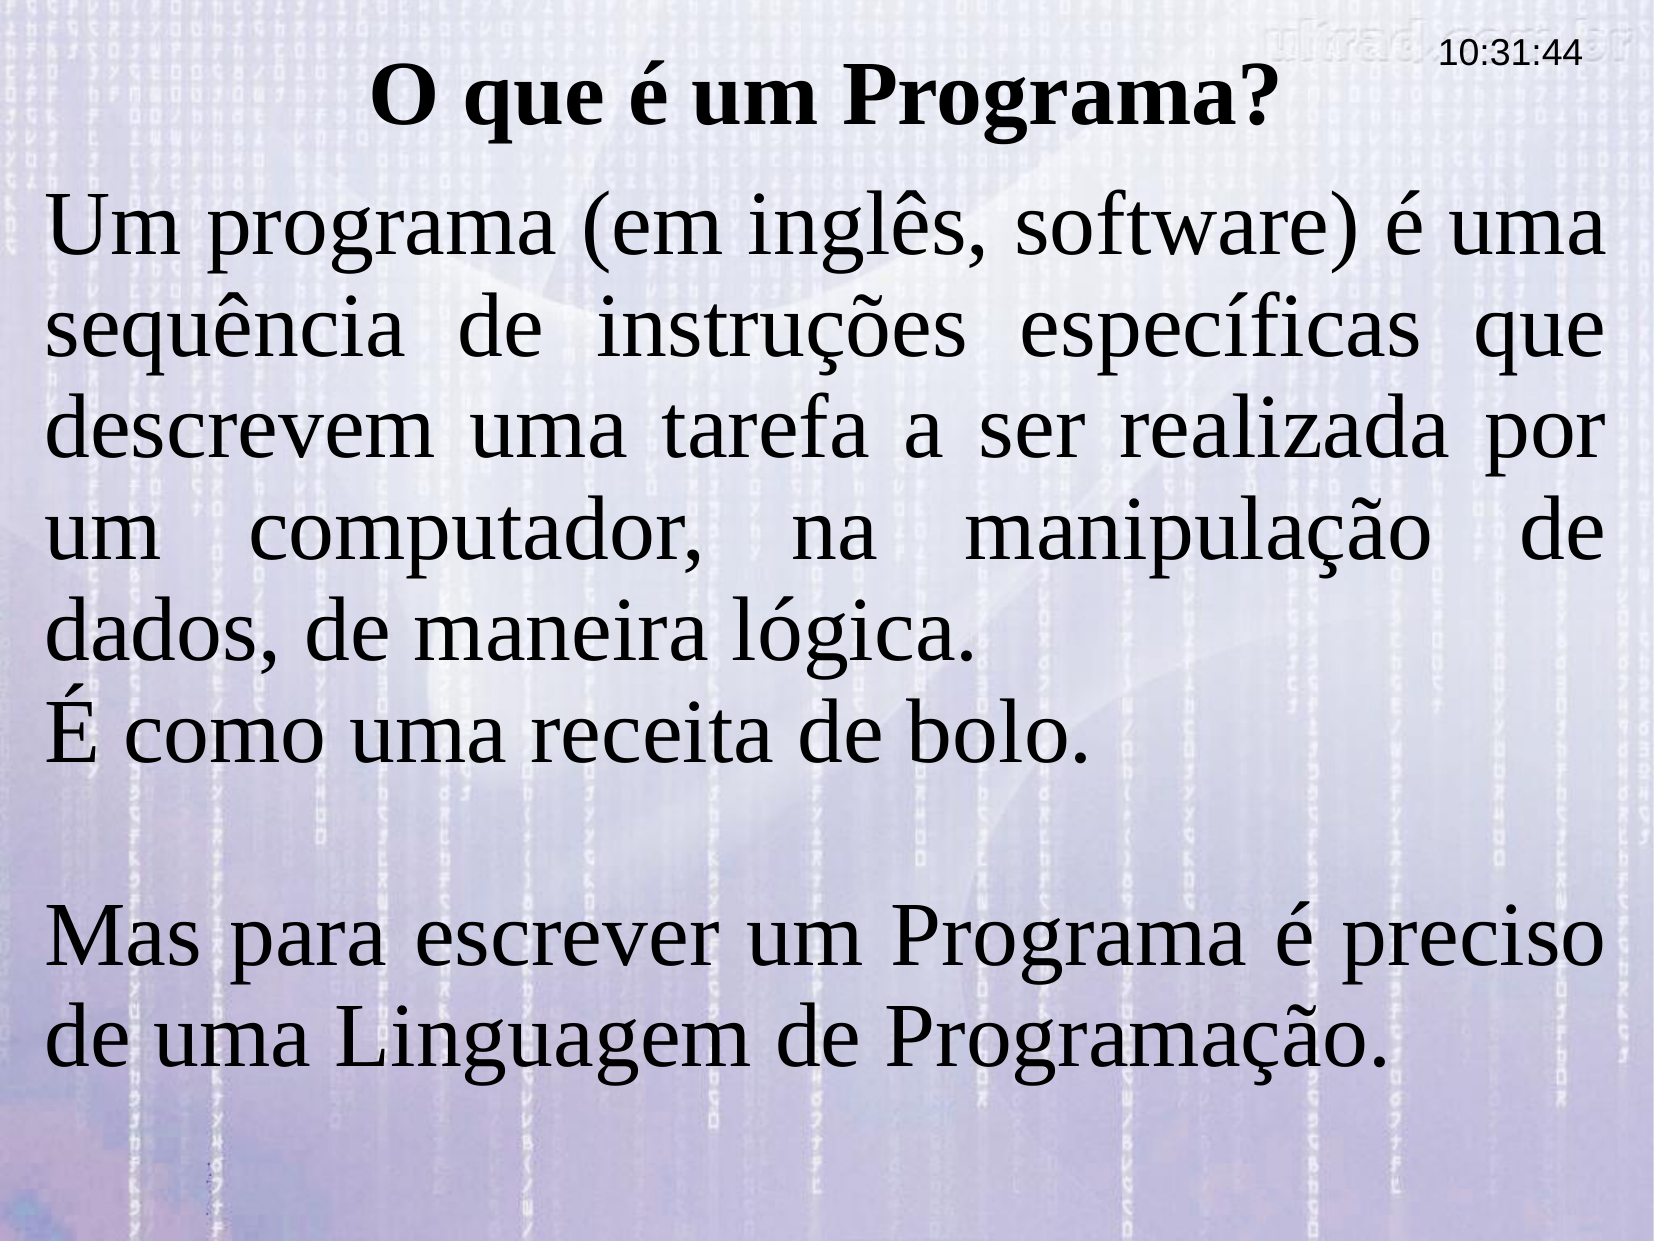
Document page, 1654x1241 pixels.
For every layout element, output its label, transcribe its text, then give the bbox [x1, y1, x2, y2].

text_box 11:21:03 [1423, 23, 1631, 94]
text_box Um programa (em inglês, software) é uma sequência de instruções específicas que descrevem uma tarefa a ser realizada por um computador, na manipulação de dados, de maneira lógica. É como uma receita de bolo. Mas para escrever um Programa é preciso de uma Linguagem de Programação. [29, 165, 1625, 1180]
text_box O que é um Programa? [29, 35, 1625, 165]
picture [0, 0, 1654, 1241]
